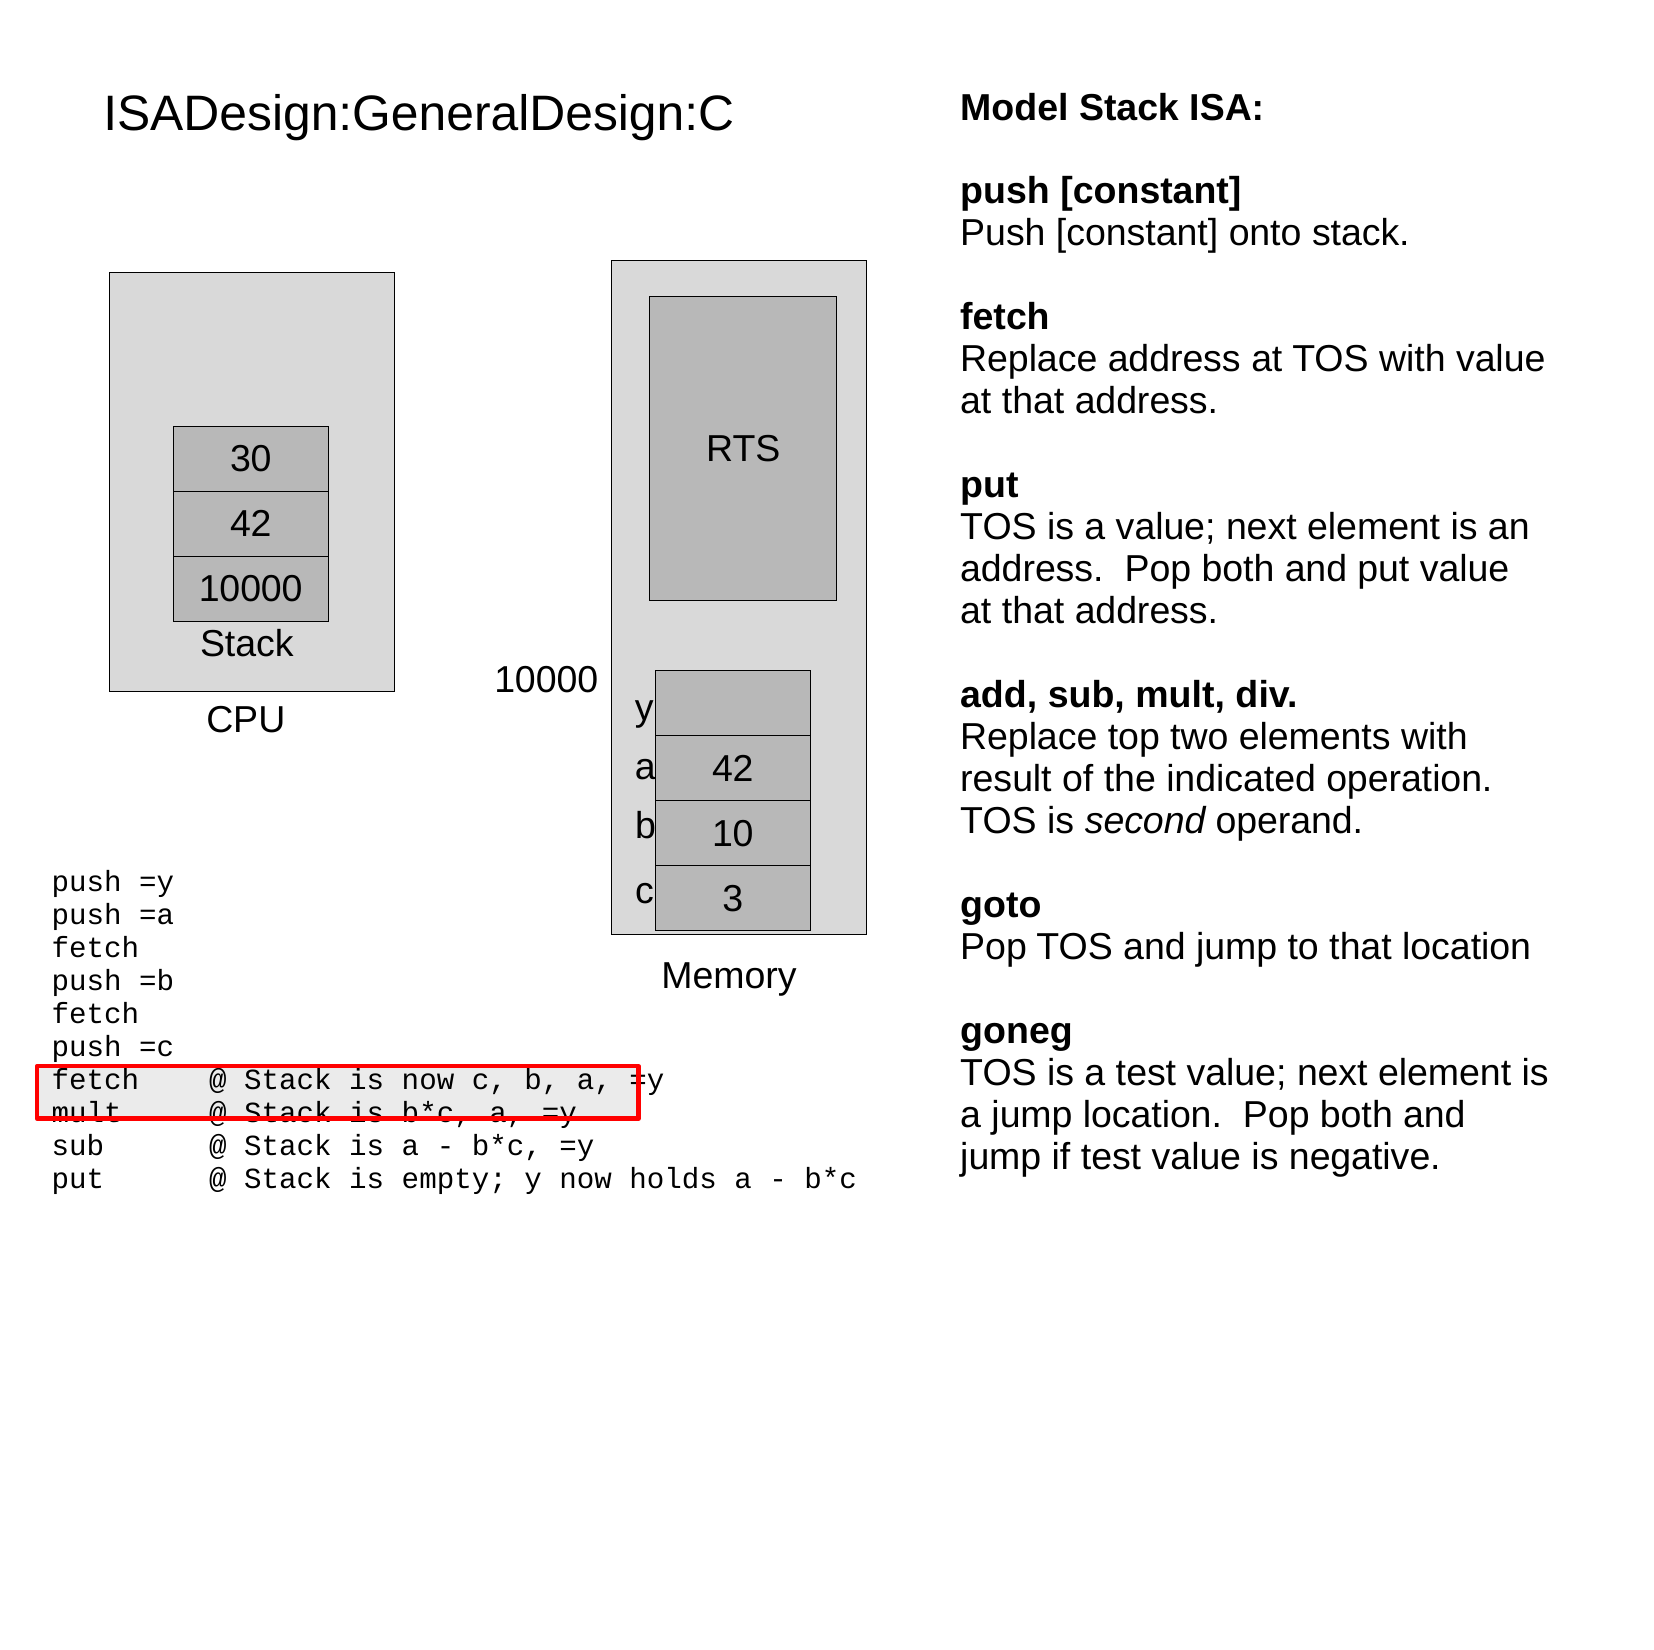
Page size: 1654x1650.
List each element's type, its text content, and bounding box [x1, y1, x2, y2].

text_box b [620, 796, 671, 854]
text_box [36, 1066, 639, 1119]
text_box [109, 272, 395, 692]
text_box RTS [649, 296, 837, 601]
text_box Model Stack ISA: push [constant] Push [constant] onto stack. fetch Replace address at TOS with value at that address. put TOS is a value; next element is an address. Pop both and put value at that address. add, sub, mult, div. Replace top two elements with result of the indicated operation. TOS is second operand. goto Pop TOS and jump to that location goneg TOS is a test value; next element is a jump location. Pop both and jump if test value is negative. [945, 78, 1571, 1288]
text_box a [620, 737, 671, 795]
text_box CPU [191, 691, 301, 749]
text_box ISADesign:GeneralDesign:C [88, 78, 945, 166]
text_box 42 [173, 492, 329, 557]
text_box Stack [185, 622, 309, 673]
text_box 10000 [479, 650, 613, 708]
text_box 3 [655, 865, 811, 931]
text_box 42 [655, 735, 811, 800]
text_box y [620, 678, 668, 736]
text_box c [620, 861, 669, 919]
text_box [611, 260, 867, 859]
text_box 10000 [173, 557, 329, 622]
text_box push =y push =a fetch push =b fetch push =c fetch @ Stack is now c, b, a, =y mult @ Stack is b*c, a, =y sub @ Stack is a - b*c, =y put @ Stack is empty; y now holds a - b*c [36, 859, 875, 1187]
text_box 30 [173, 426, 329, 492]
text_box 10 [655, 800, 811, 865]
